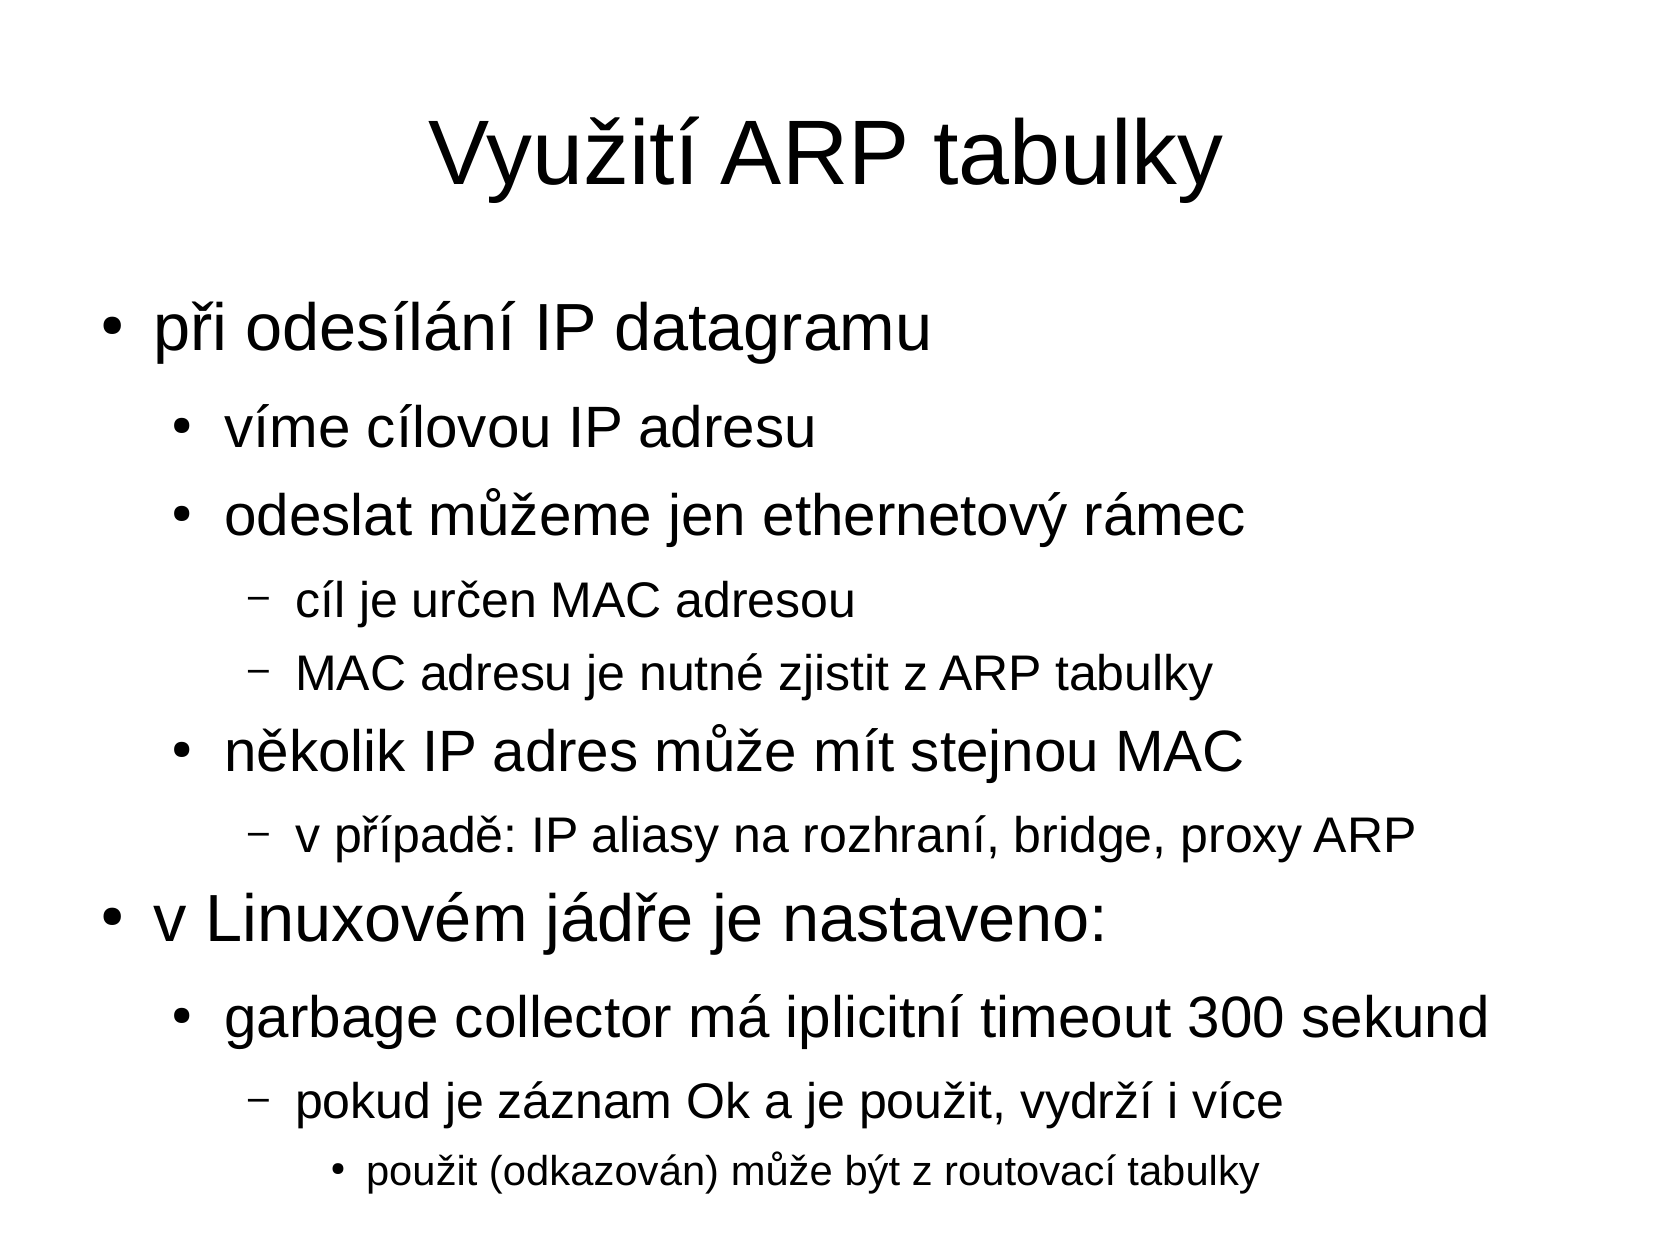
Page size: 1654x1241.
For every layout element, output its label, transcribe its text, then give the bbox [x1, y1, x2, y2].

list při odesílání IP datagramu víme cílovou IP adresu odeslat můžeme jen ethernetový rámec cíl je určen MAC adresou MAC adresu je nutné zjistit z ARP tabulky několik IP adres může mít stejnou MAC v případě: IP aliasy na rozhraní, bridge, proxy ARP v Linuxovém jádře je nastaveno: garbage collector má iplicitní timeout 300 sekund pokud je záznam Ok a je použit, vydrží i více použit (odkazován) může být z routovací tabulky [82, 290, 1571, 1194]
title Využití ARP tabulky [82, 49, 1571, 257]
